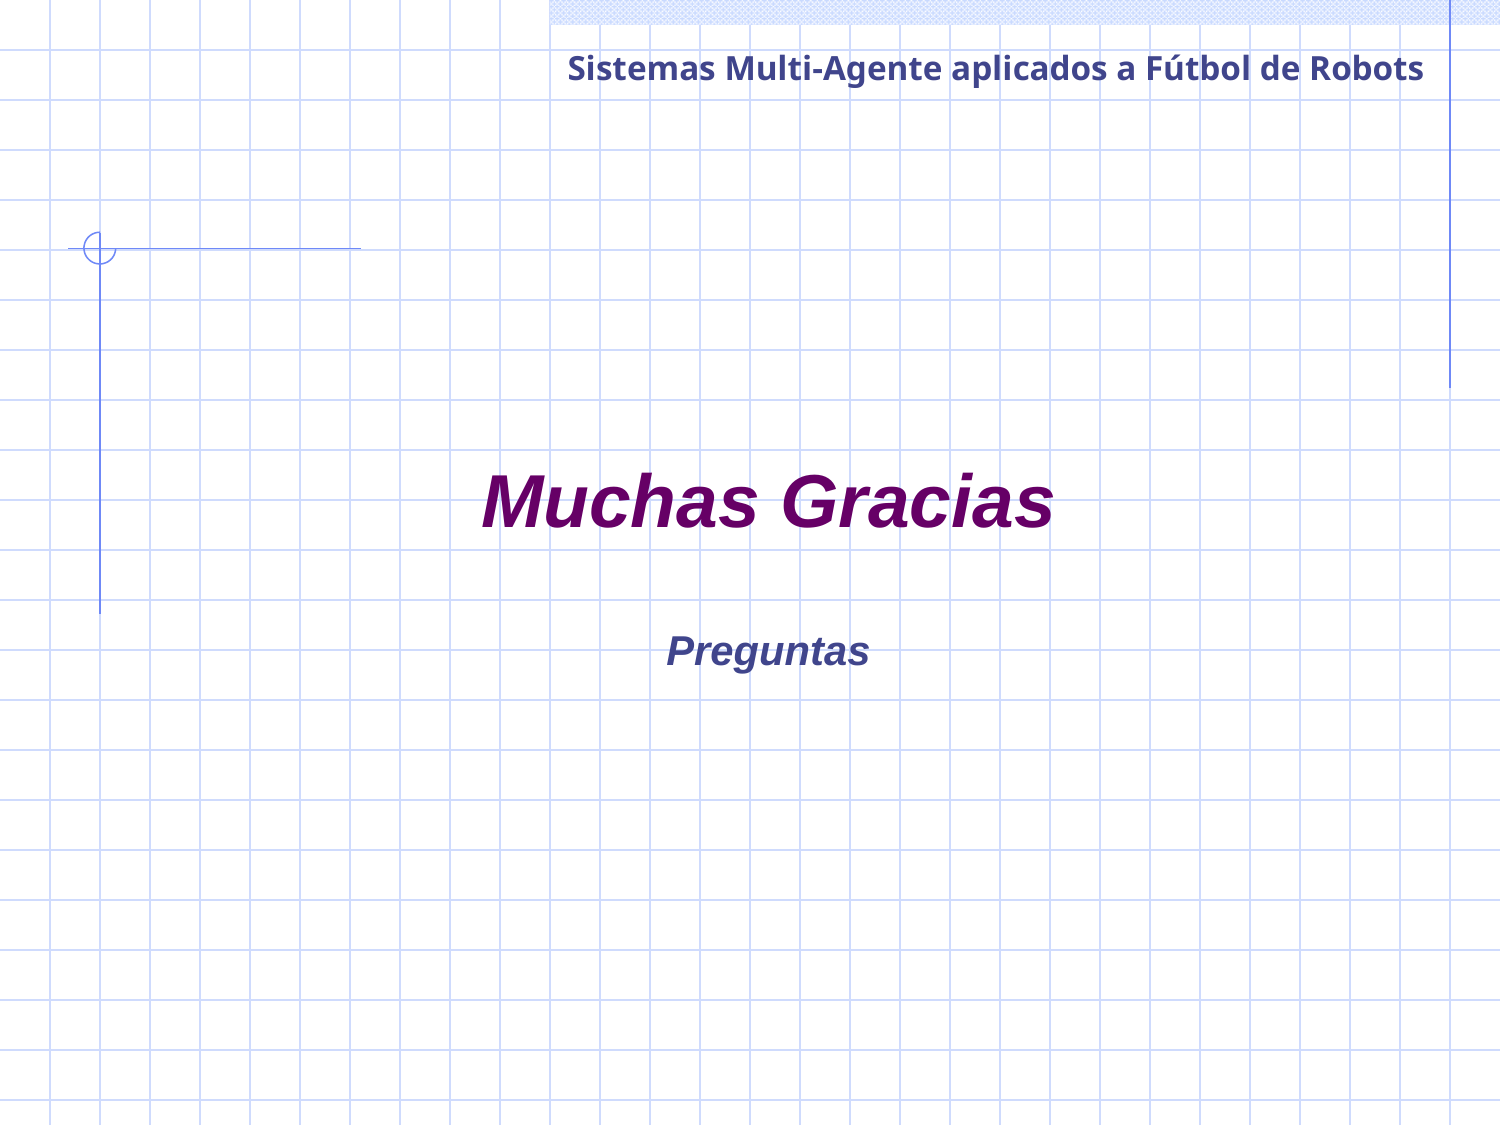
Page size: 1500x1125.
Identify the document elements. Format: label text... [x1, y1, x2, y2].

title Muchas Gracias Preguntas [224, 349, 1313, 850]
picture [549, 0, 1449, 25]
picture [1451, 0, 1500, 25]
text_box Sistemas Multi-Agente aplicados a Fútbol de Robots [450, 37, 1441, 99]
